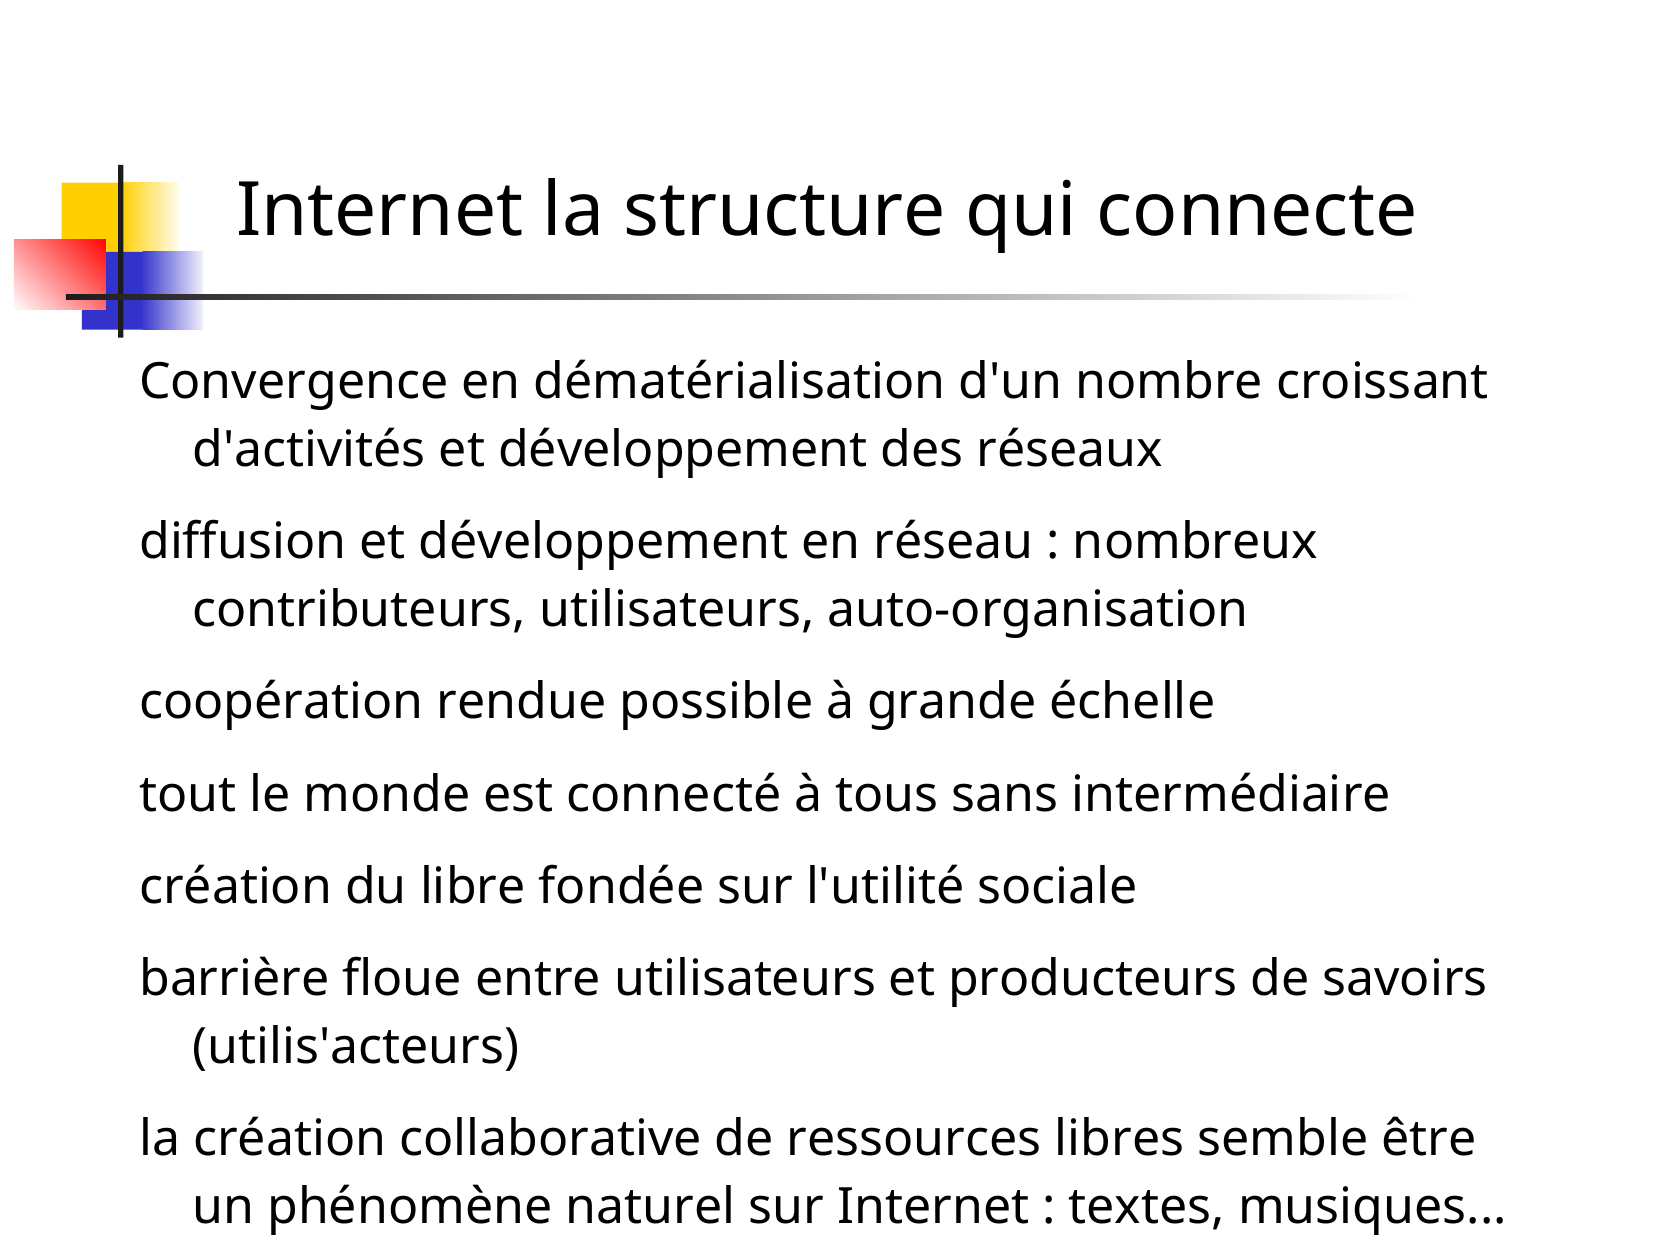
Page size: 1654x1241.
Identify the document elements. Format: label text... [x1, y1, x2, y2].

list Convergence en dématérialisation d'un nombre croissant d'activités et développement des réseaux diffusion et développement en réseau : nombreux contributeurs, utilisateurs, auto-organisation coopération rendue possible à grande échelle tout le monde est connecté à tous sans intermédiaire création du libre fondée sur l'utilité sociale barrière floue entre utilisateurs et producteurs de savoirs (utilis'acteurs) la création collaborative de ressources libres semble être un phénomène naturel sur Internet : textes, musiques... (licence Art Libre, Creative Commons...) [121, 344, 1534, 1217]
title Internet la structure qui connecte [121, 102, 1534, 311]
